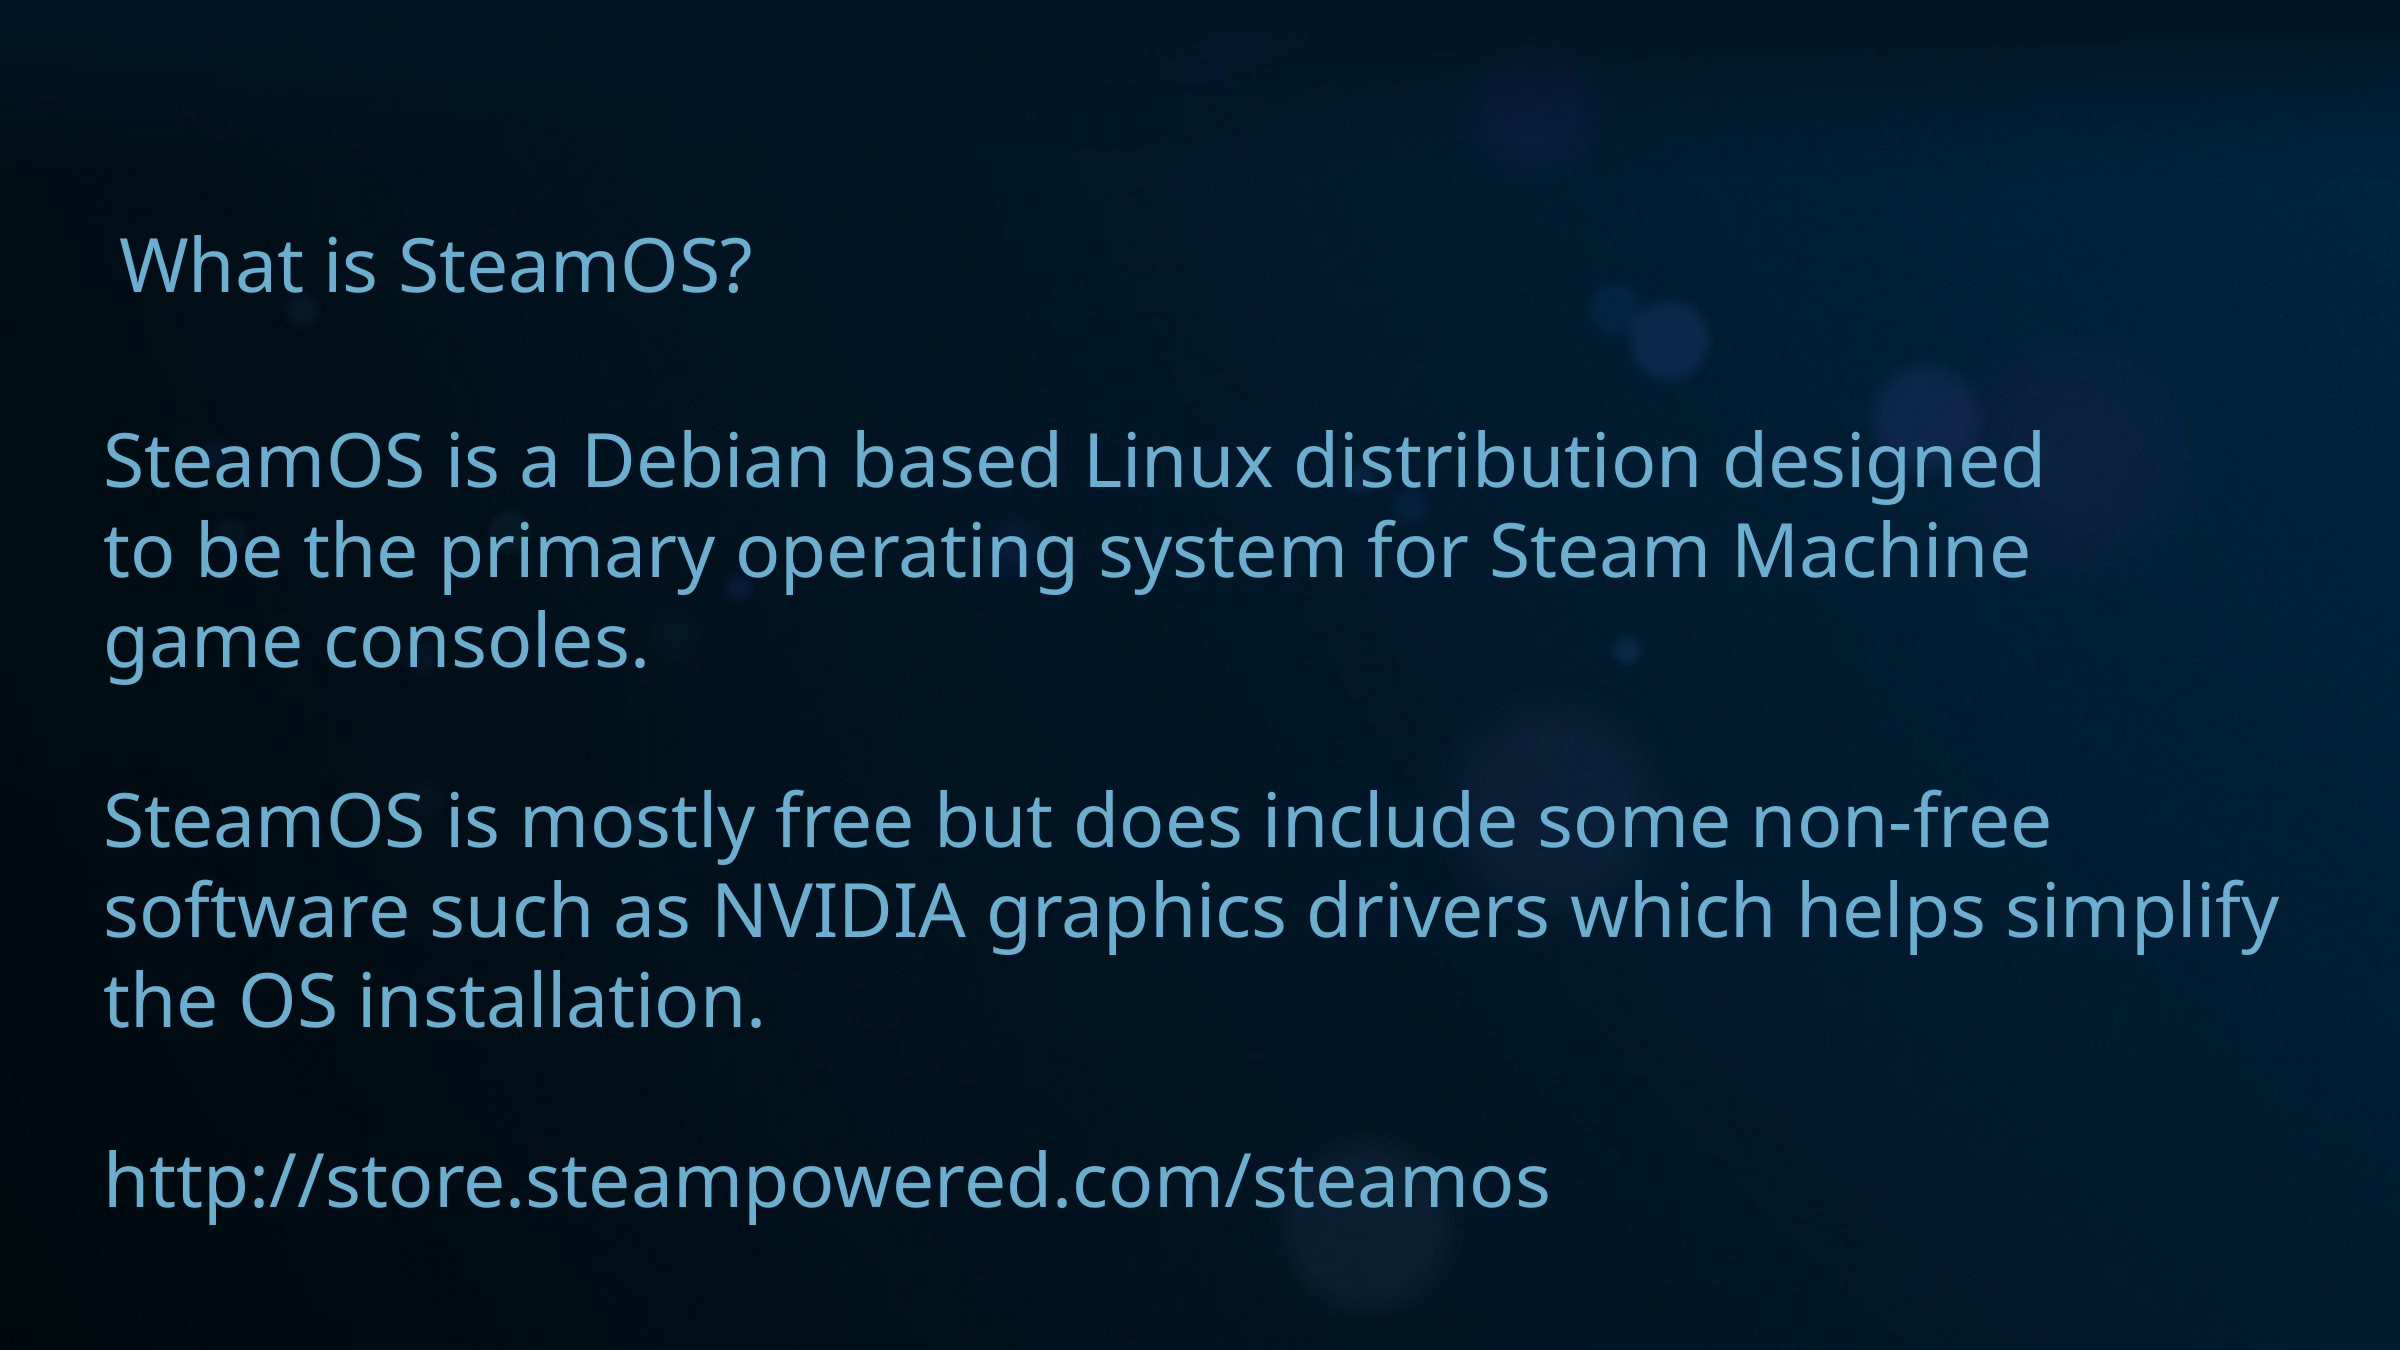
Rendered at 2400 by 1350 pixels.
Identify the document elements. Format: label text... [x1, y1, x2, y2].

picture [0, 0, 2400, 1350]
text_box SteamOS is a Debian based Linux distribution designed to be the primary operating system for Steam Machine game consoles. SteamOS is mostly free but does include some non-free software such as NVIDIA graphics drivers which helps simplify the OS installation. http://store.steampowered.com/steamos [88, 405, 2297, 1243]
text_box What is SteamOS? [104, 209, 769, 315]
